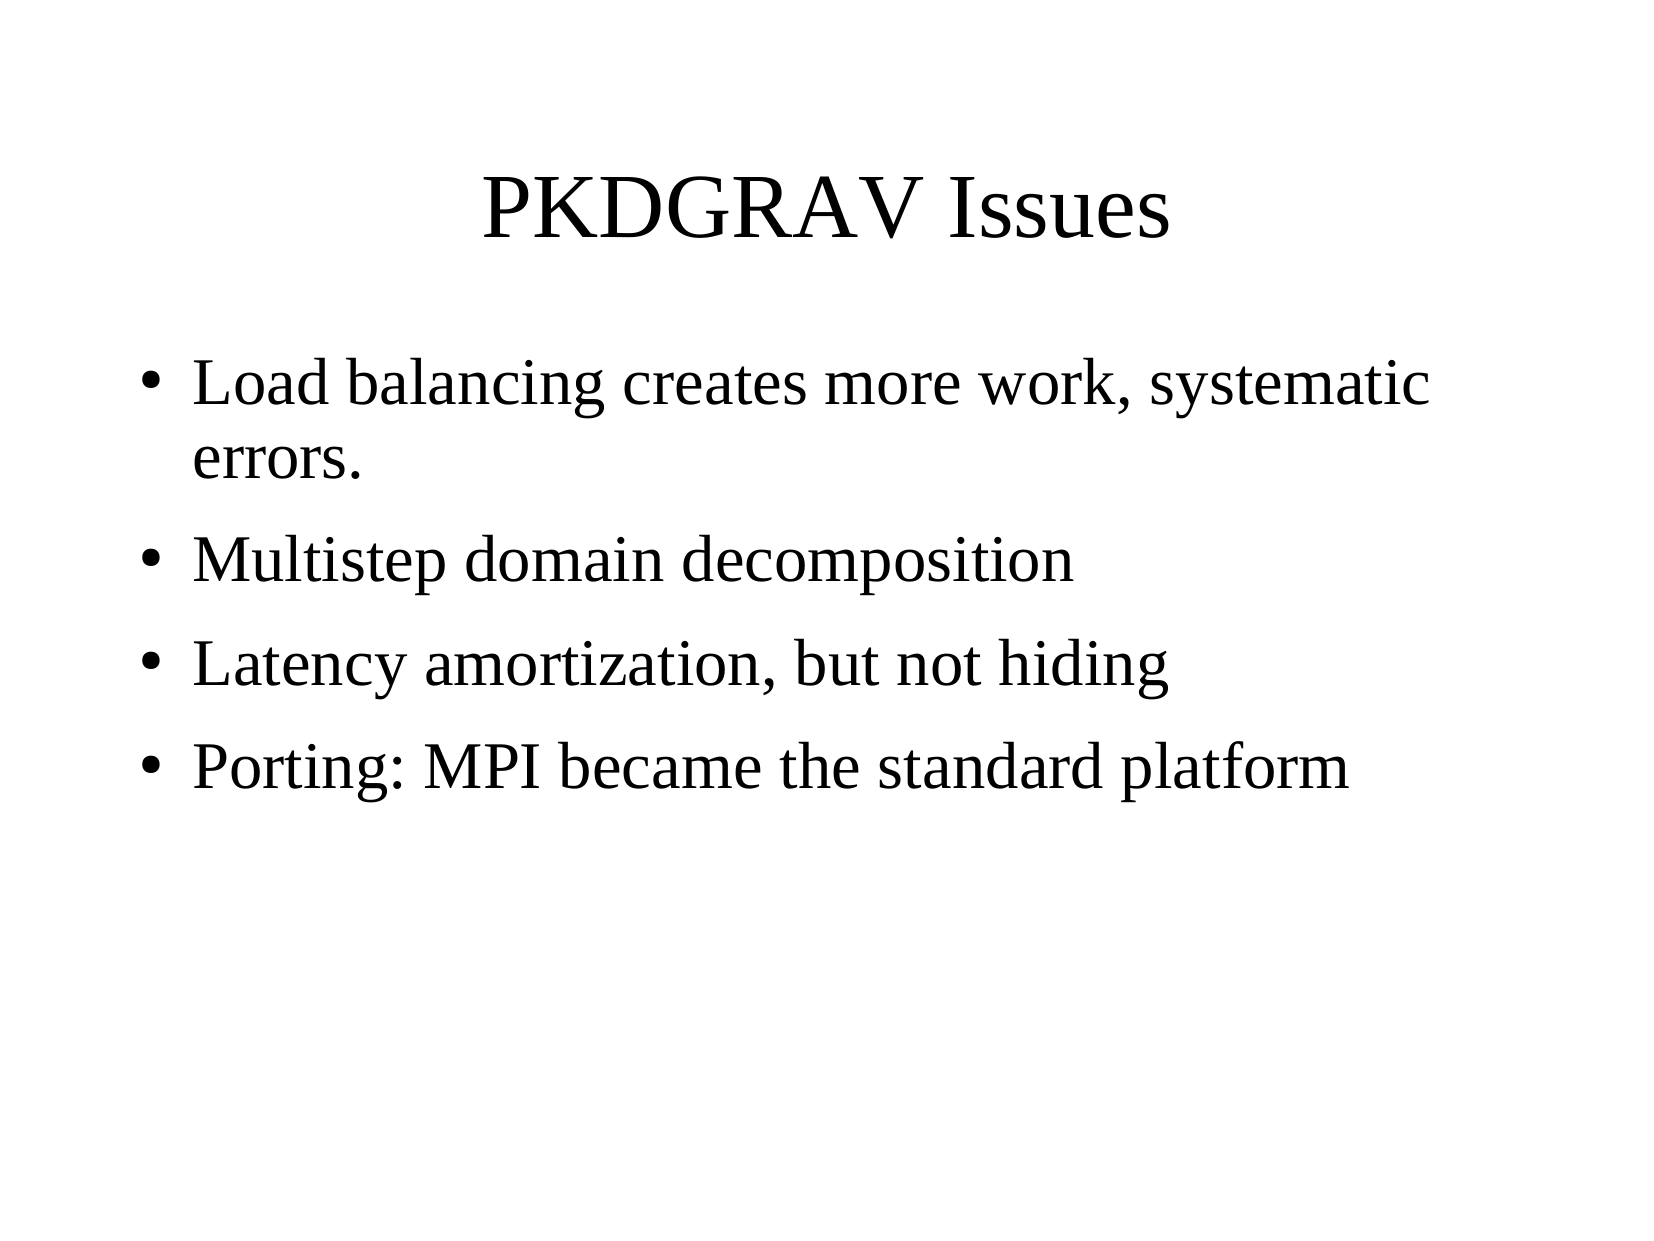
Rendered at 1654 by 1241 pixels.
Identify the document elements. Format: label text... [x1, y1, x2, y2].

list Load balancing creates more work, systematic errors. Multistep domain decomposition Latency amortization, but not hiding Porting: MPI became the standard platform [121, 344, 1534, 1112]
title PKDGRAV Issues [121, 110, 1534, 303]
